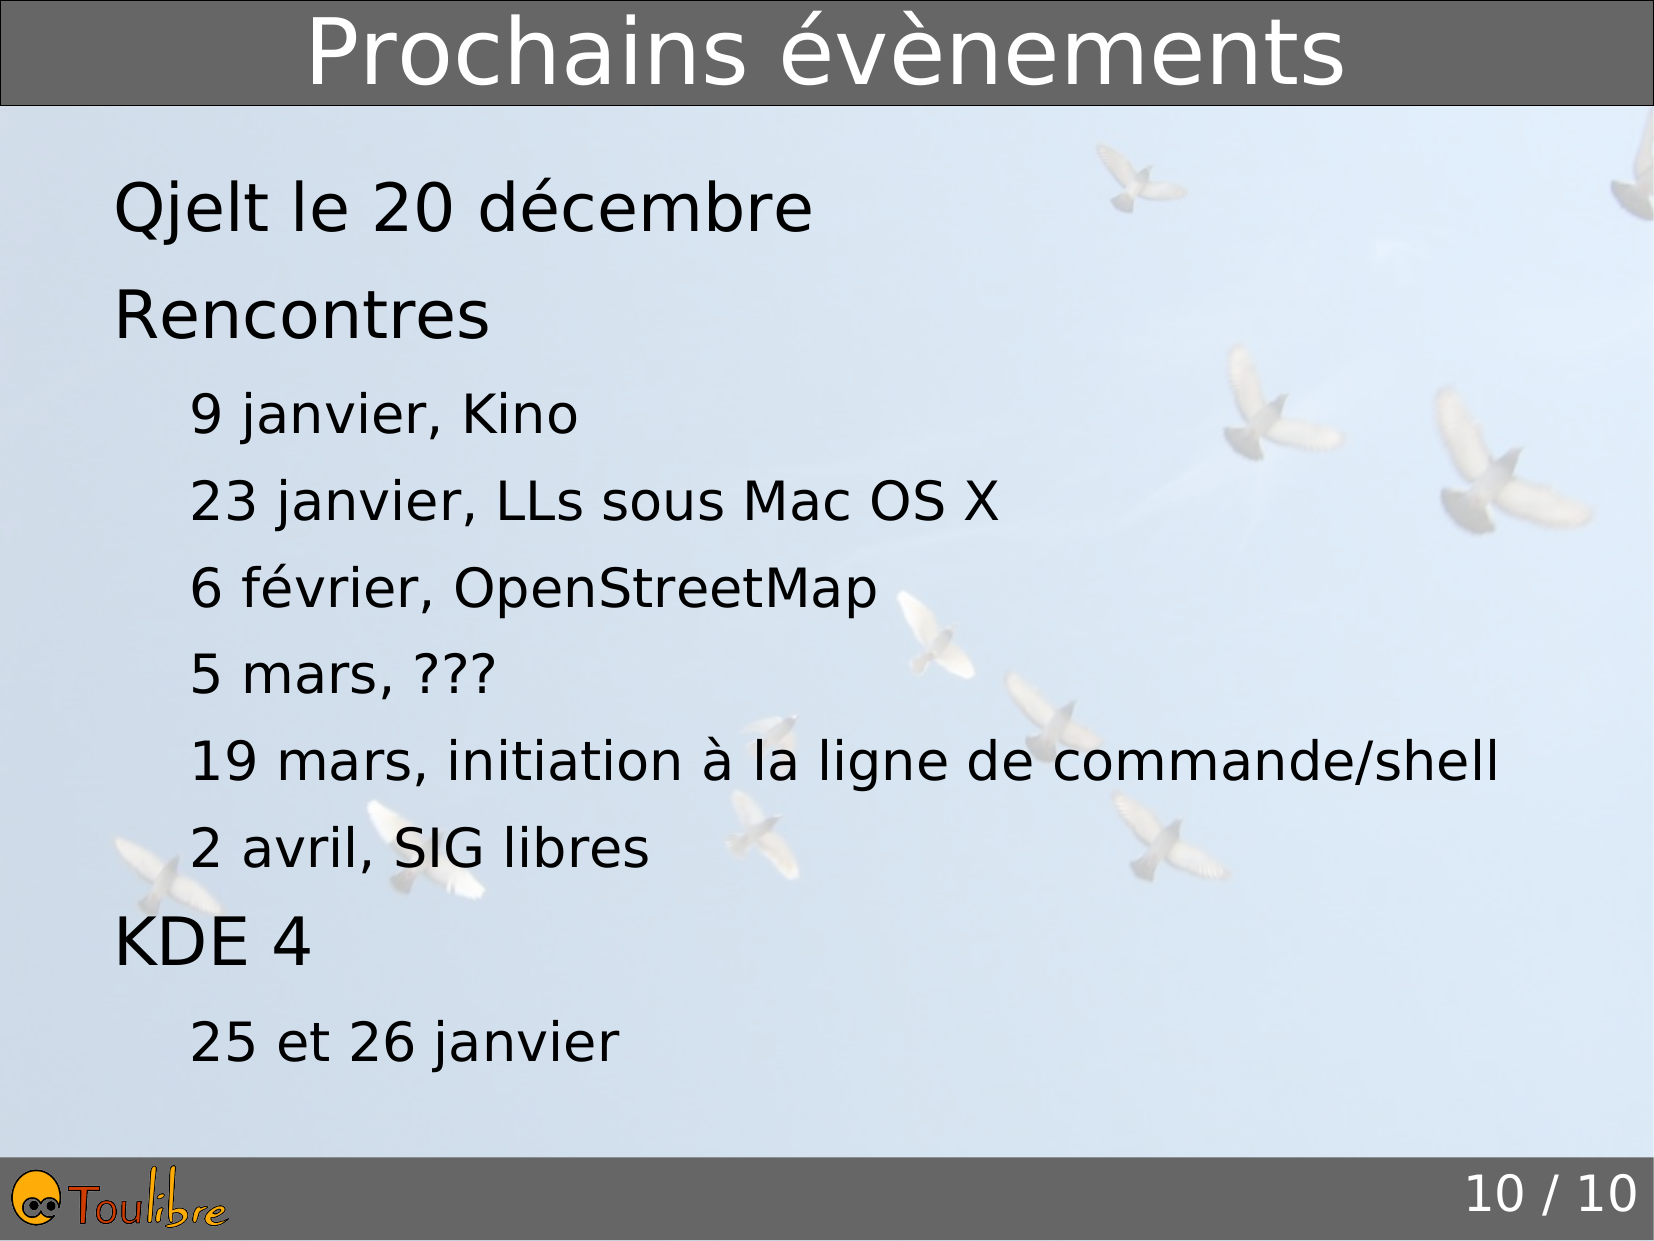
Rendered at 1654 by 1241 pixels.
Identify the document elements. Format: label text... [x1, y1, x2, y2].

picture [11, 1165, 229, 1228]
title Prochains évènements [0, 0, 1654, 107]
list Qjelt le 20 décembre Rencontres 9 janvier, Kino 23 janvier, LLs sous Mac OS X 6 février, OpenStreetMap 5 mars, ??? 19 mars, initiation à la ligne de commande/shell 2 avril, SIG libres KDE 4 25 et 26 janvier [95, 169, 1584, 1074]
